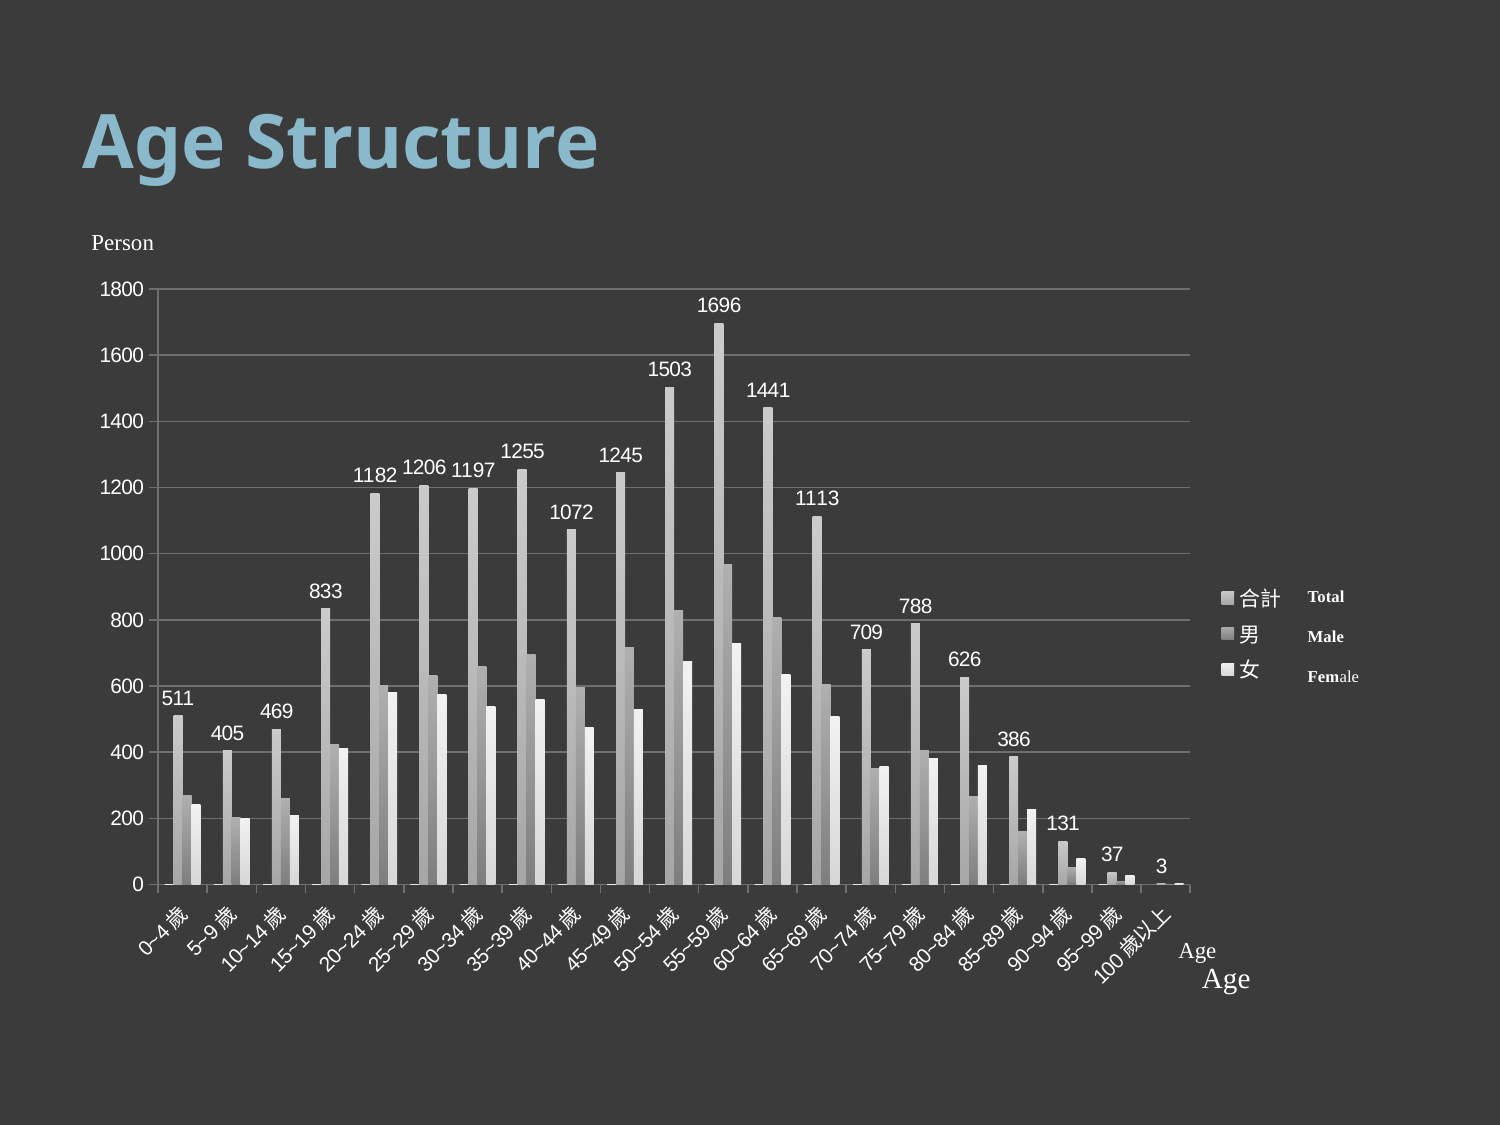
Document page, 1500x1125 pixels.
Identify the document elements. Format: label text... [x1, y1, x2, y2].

title Age Structure [75, 45, 1300, 233]
chart [75, 262, 1300, 1005]
text_box Total Male Female [1300, 578, 1423, 694]
text_box Age [1187, 952, 1341, 1003]
text_box Person [76, 220, 171, 262]
